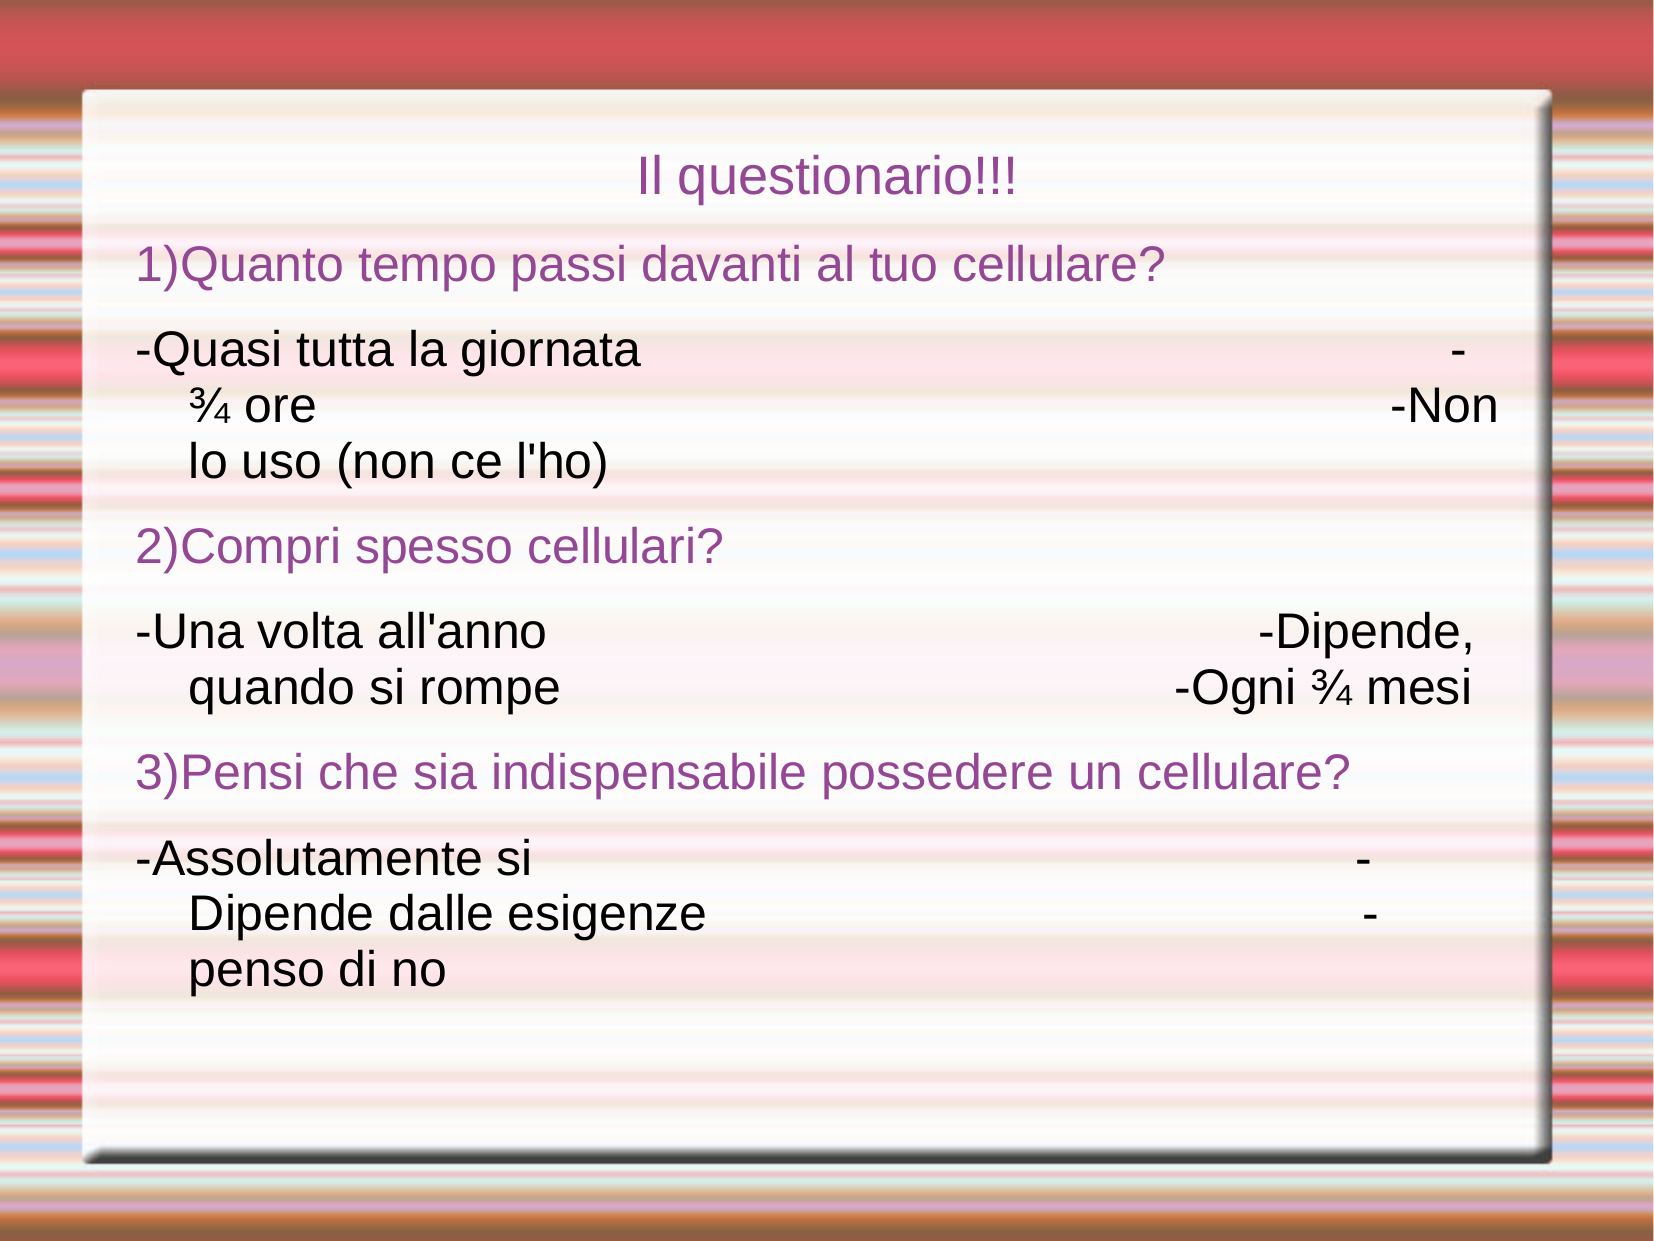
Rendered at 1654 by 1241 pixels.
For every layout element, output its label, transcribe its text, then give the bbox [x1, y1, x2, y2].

list 1)Quanto tempo passi davanti al tuo cellulare? -Quasi tutta la giornata -¾ ore -Non lo uso (non ce l'ho) 2)Compri spesso cellulari? -Una volta all'anno -Dipende, quando si rompe -Ogni ¾ mesi 3)Pensi che sia indispensabile possedere un cellulare? -Assolutamente si -Dipende dalle esigenze -penso di no [118, 236, 1506, 1123]
title Il questionario!!! [121, 71, 1534, 280]
picture [0, 0, 1654, 1241]
